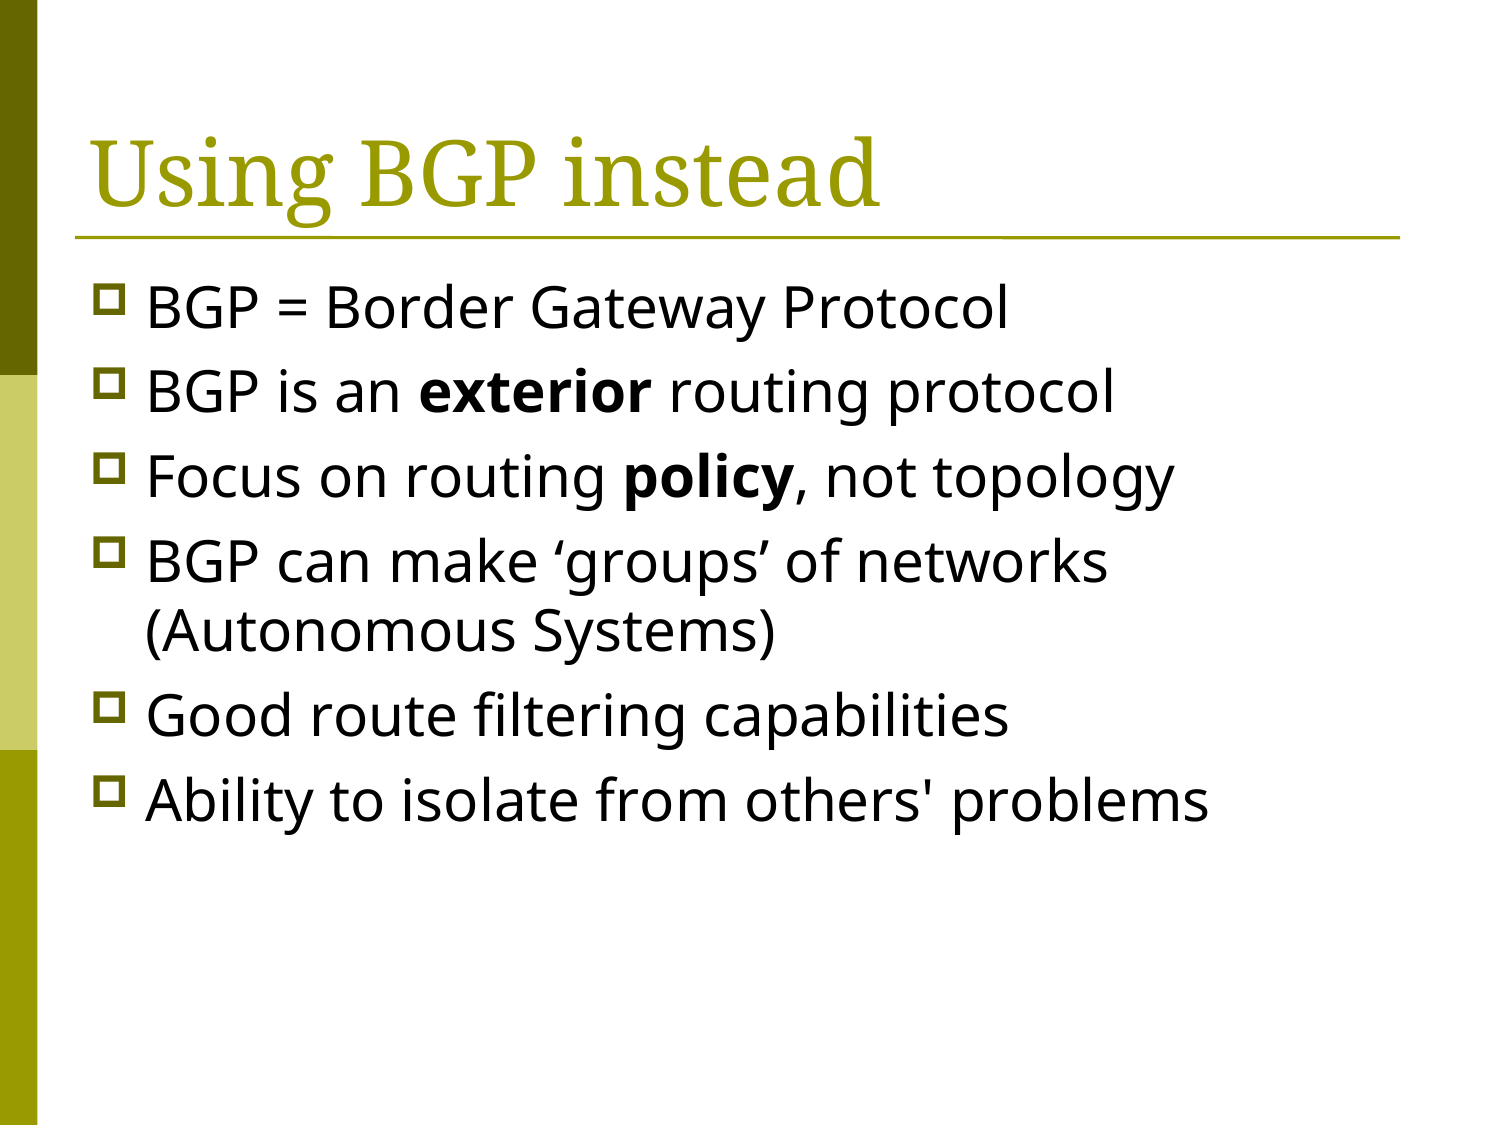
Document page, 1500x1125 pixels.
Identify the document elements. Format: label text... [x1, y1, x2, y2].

list BGP = Border Gateway Protocol BGP is an exterior routing protocol Focus on routing policy, not topology BGP can make ‘groups’ of networks (Autonomous Systems) Good route filtering capabilities Ability to isolate from others' problems [75, 262, 1426, 1006]
title Using BGP instead [75, 45, 1426, 233]
